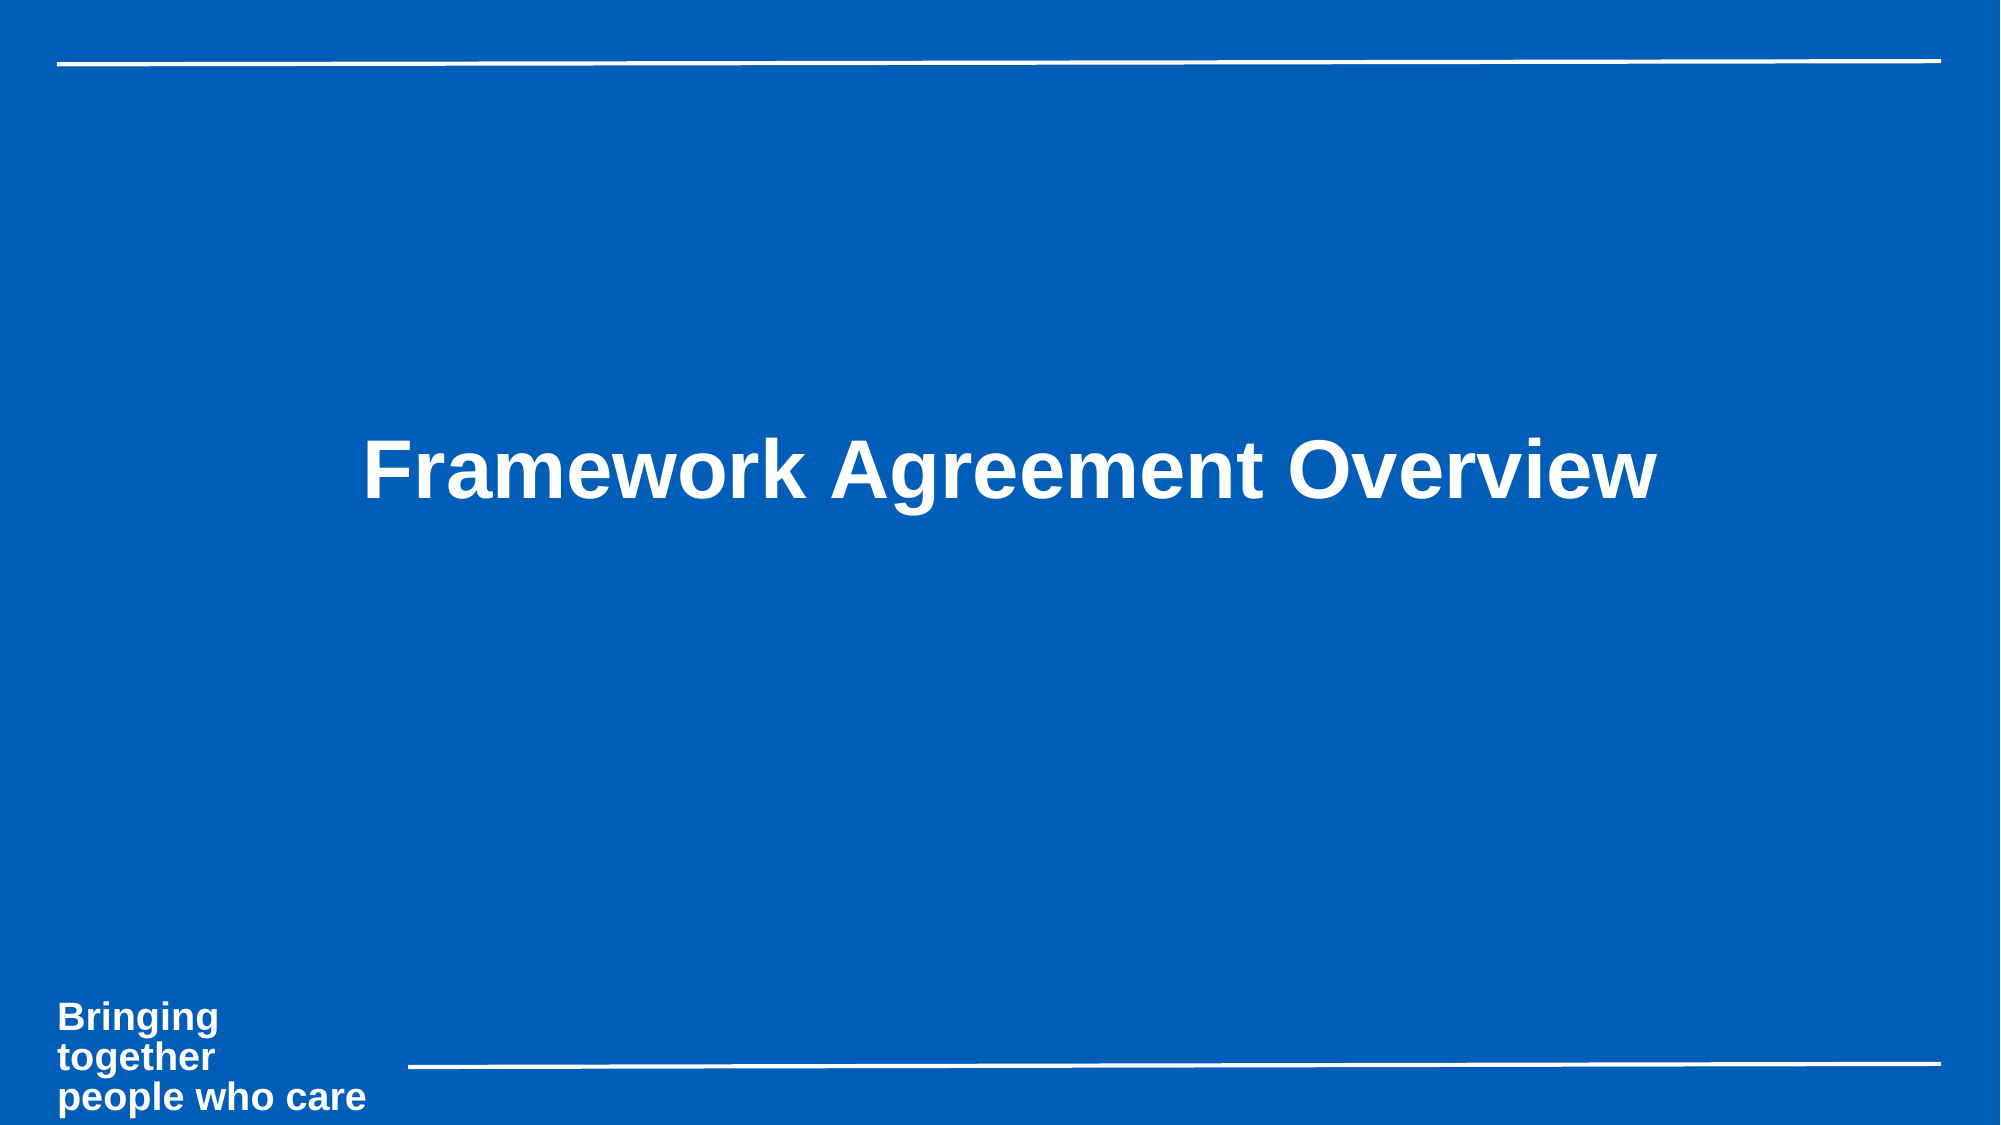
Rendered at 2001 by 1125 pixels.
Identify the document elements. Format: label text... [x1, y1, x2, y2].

text_box Bringing together people who care [56, 998, 382, 1068]
title Framework Agreement Overview [292, 415, 1658, 674]
text_box [0, 0, 2000, 1125]
